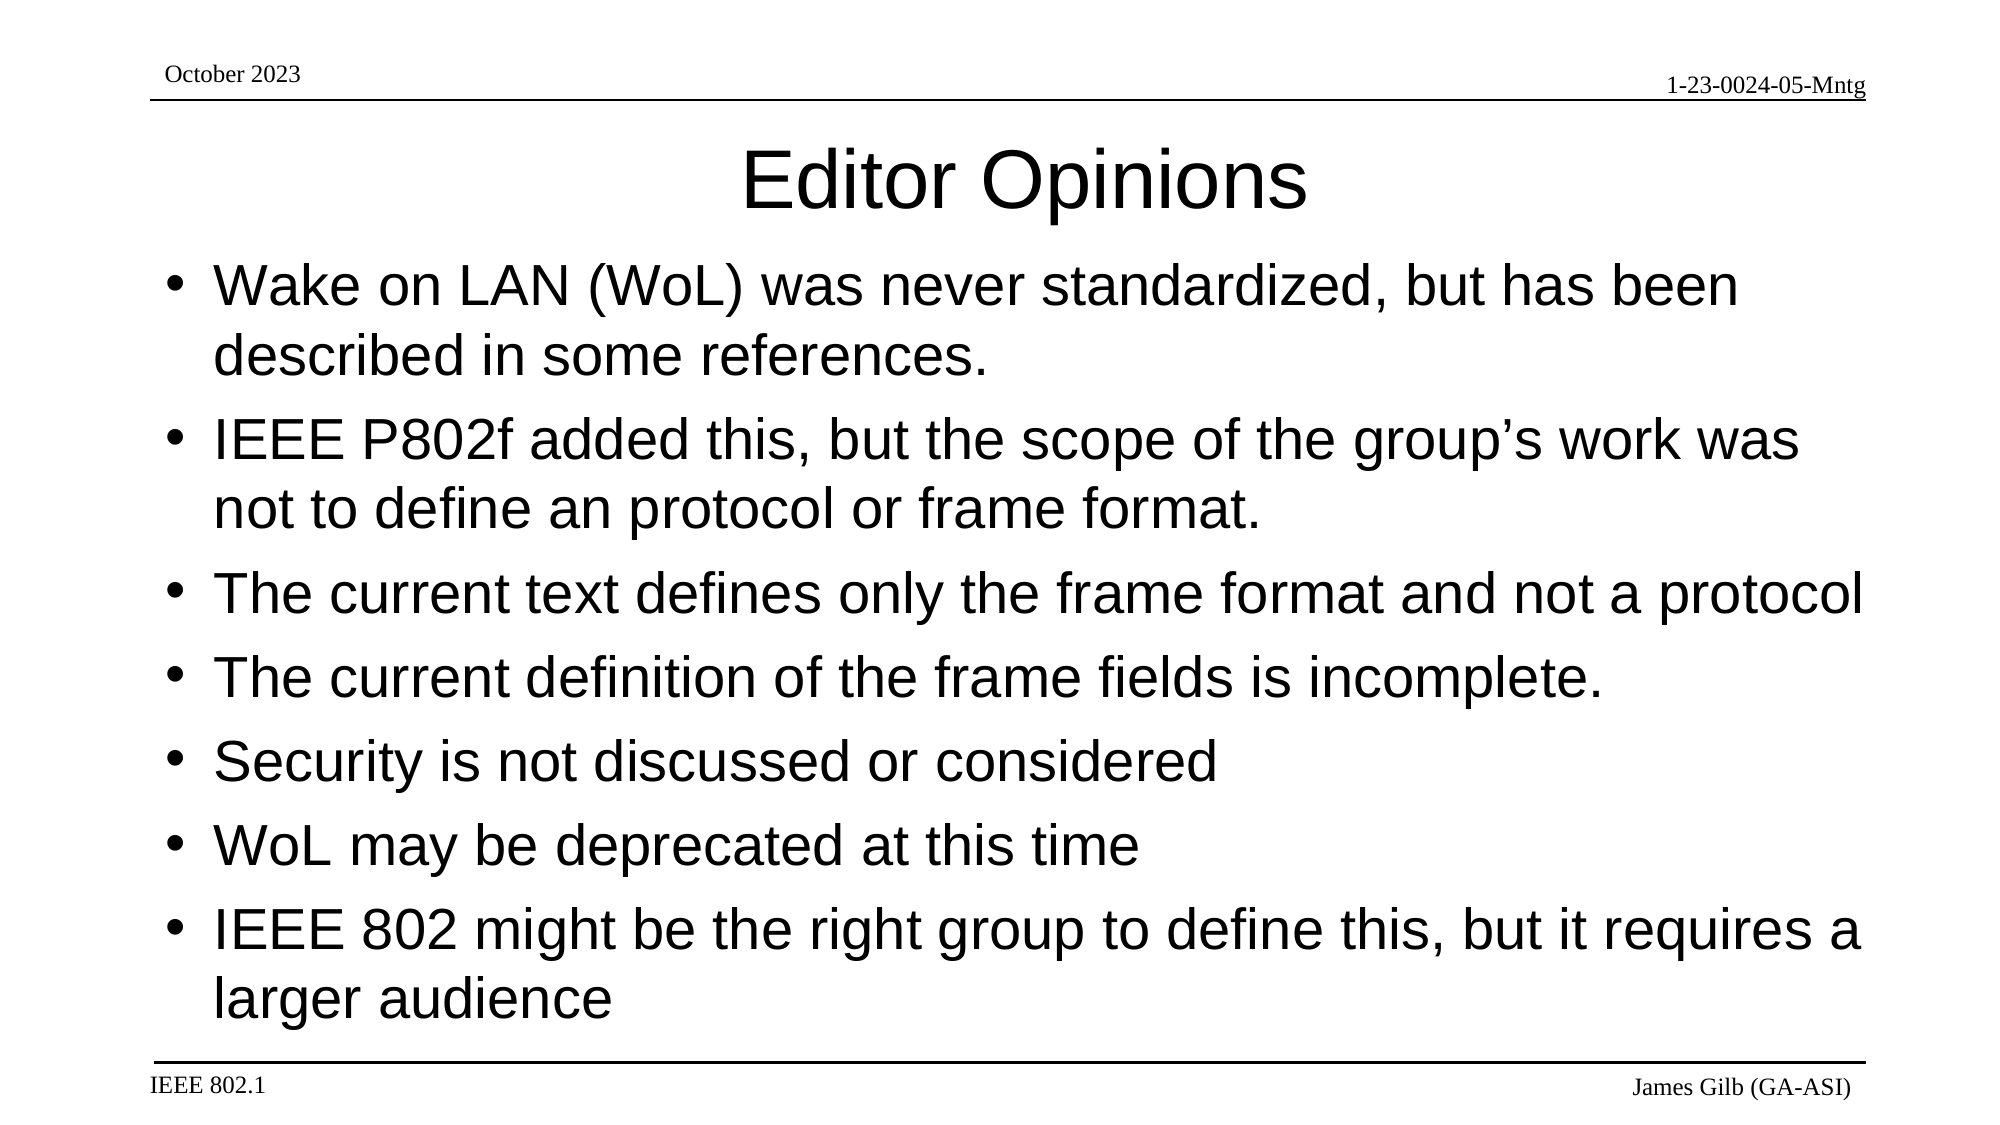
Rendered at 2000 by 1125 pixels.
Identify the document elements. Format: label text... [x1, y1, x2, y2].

title Editor Opinions [149, 112, 1900, 238]
list Wake on LAN (WoL) was never standardized, but has been described in some references. IEEE P802f added this, but the scope of the group’s work was not to define an protocol or frame format. The current text defines only the frame format and not a protocol The current definition of the frame fields is incomplete. Security is not discussed or considered WoL may be deprecated at this time IEEE 802 might be the right group to define this, but it requires a larger audience [149, 239, 1900, 1051]
